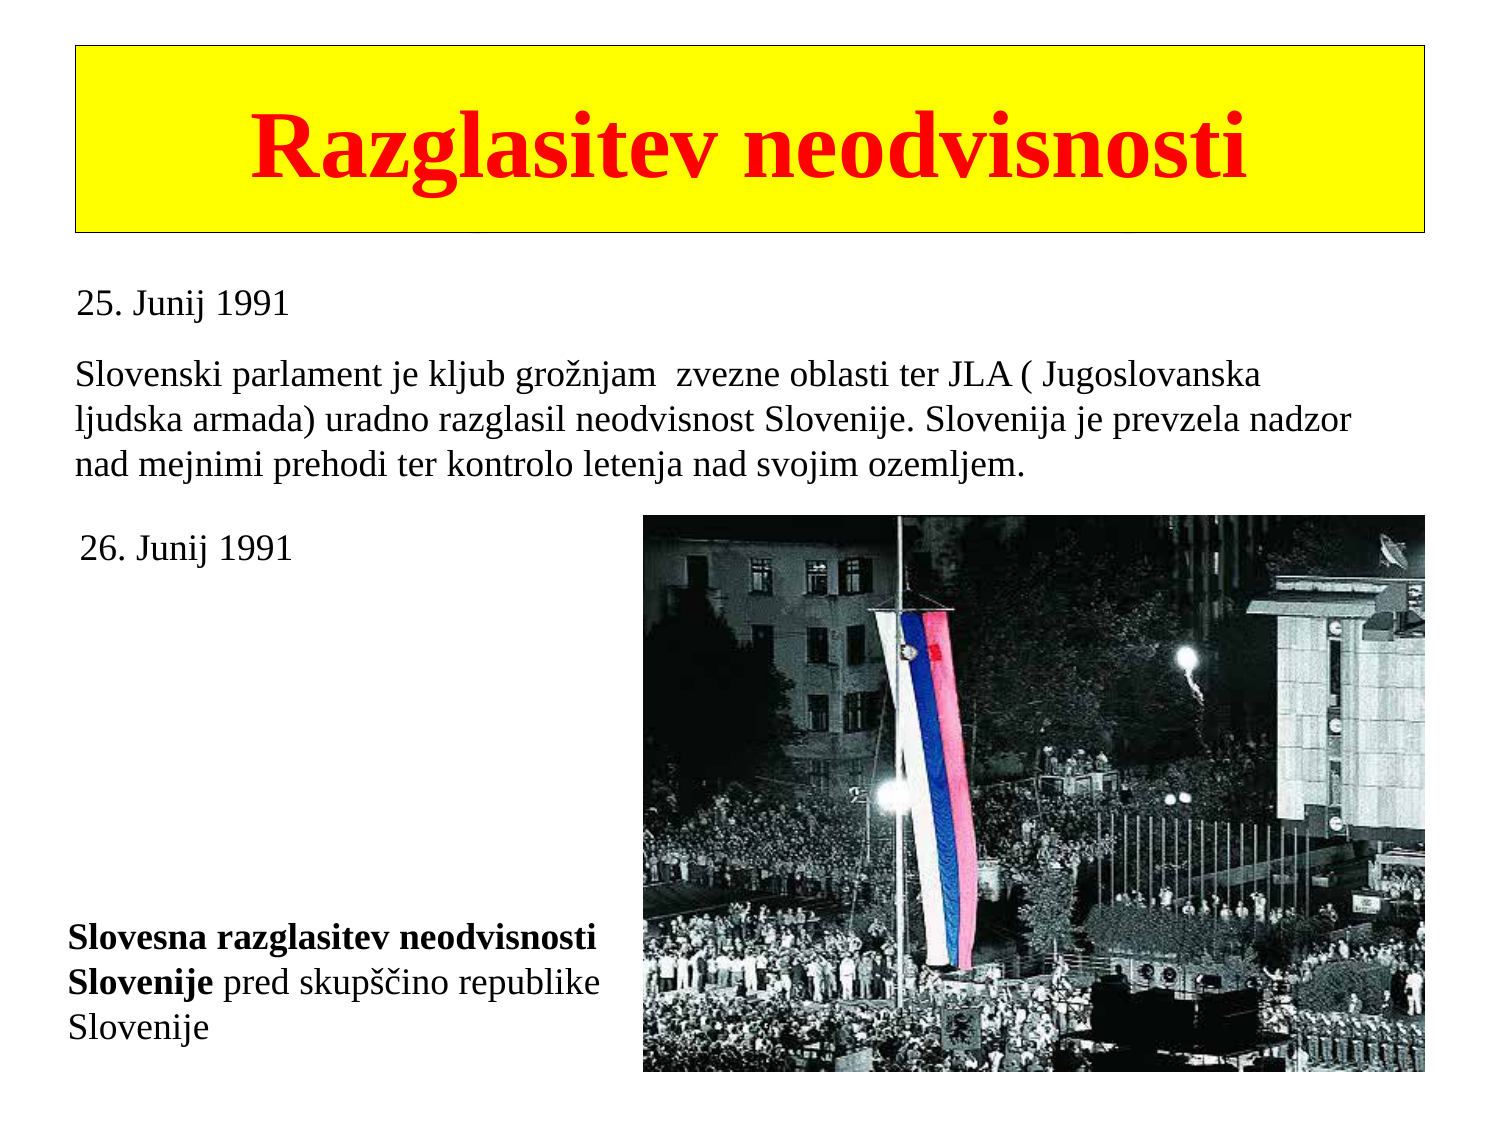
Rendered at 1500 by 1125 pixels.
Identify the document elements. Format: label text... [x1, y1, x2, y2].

text_box 26. Junij 1991 [64, 515, 309, 576]
text_box Slovenski parlament je kljub grožnjam zvezne oblasti ter JLA ( Jugoslovanska ljudska armada) uradno razglasil neodvisnost Slovenije. Slovenija je prevzela nadzor nad mejnimi prehodi ter kontrolo letenja nad svojim ozemljem. [60, 341, 1378, 492]
picture [643, 515, 1425, 1072]
text_box Slovesna razglasitev neodvisnosti Slovenije pred skupščino republike Slovenije [52, 904, 616, 1055]
text_box 25. Junij 1991 [61, 270, 306, 331]
title Razglasitev neodvisnosti [75, 45, 1425, 233]
